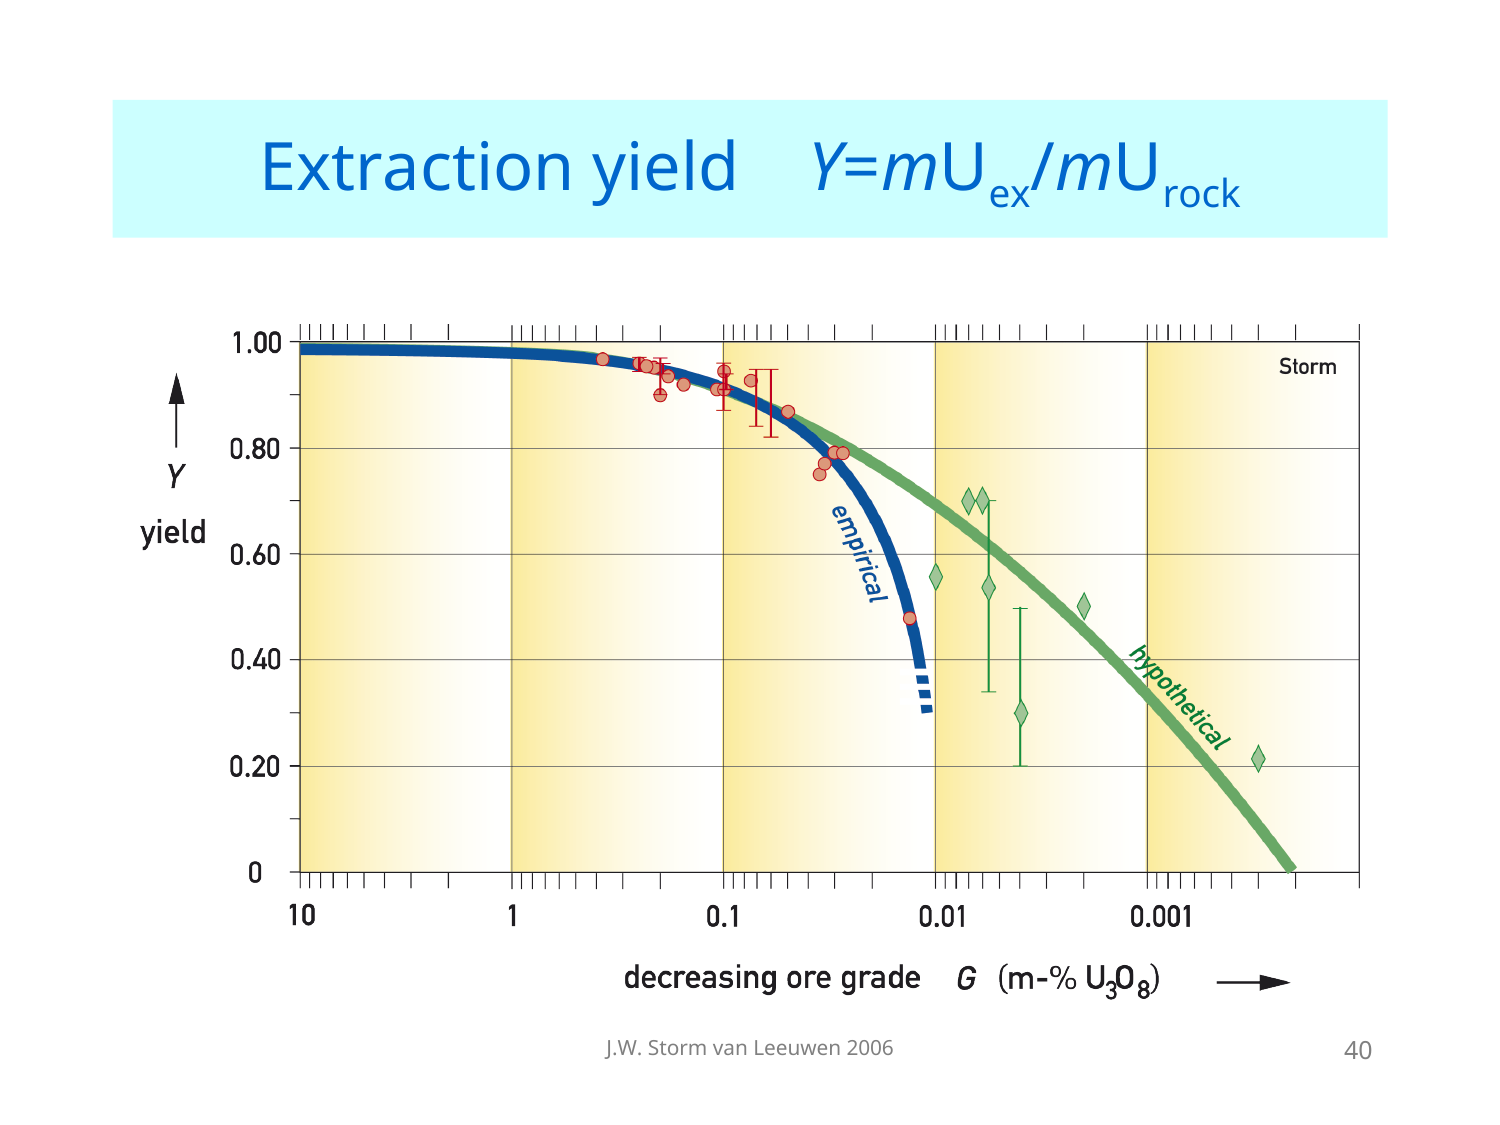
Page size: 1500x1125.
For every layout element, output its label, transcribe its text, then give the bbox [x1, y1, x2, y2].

title Extraction yield Y=mUex/mUrock [112, 99, 1388, 238]
picture [140, 324, 1360, 1000]
